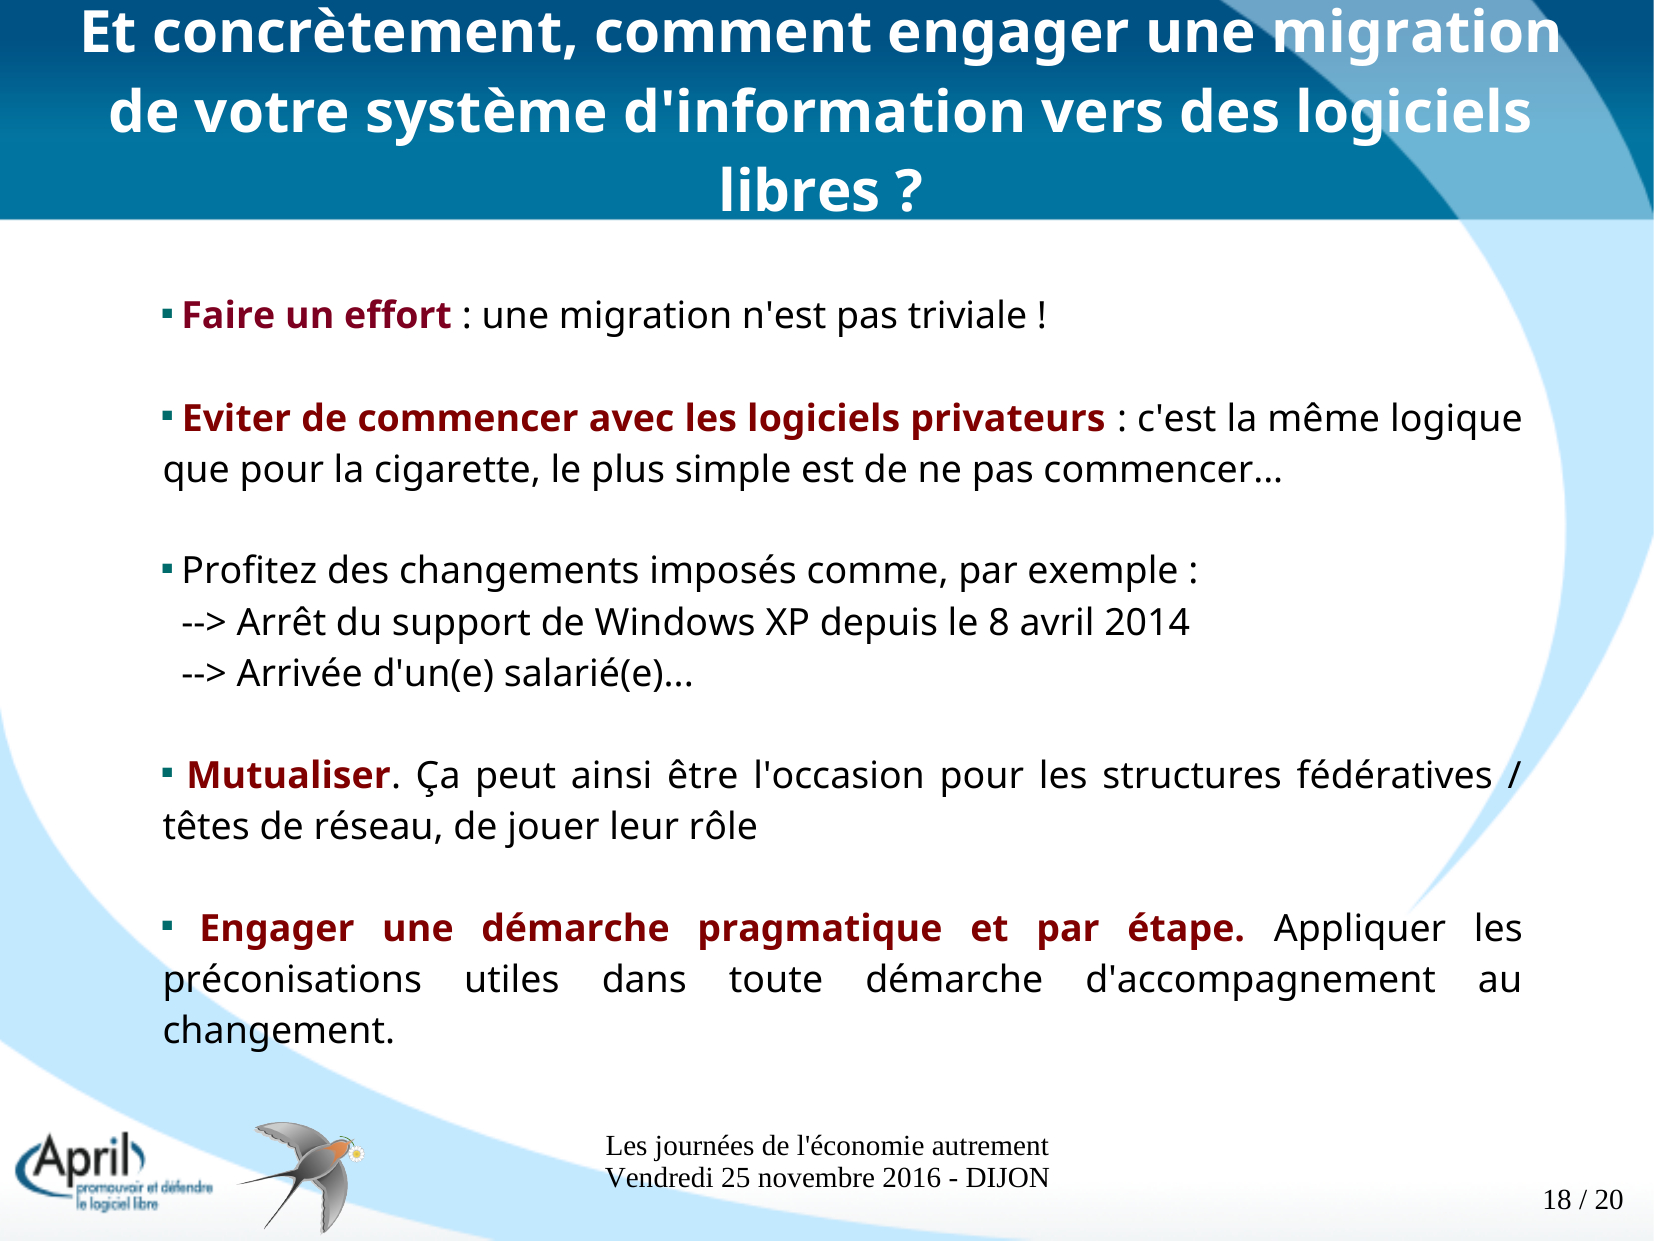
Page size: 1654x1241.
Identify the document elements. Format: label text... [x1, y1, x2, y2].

text_box Faire un effort : une migration n'est pas triviale ! Eviter de commencer avec les logiciels privateurs : c'est la même logique que pour la cigarette, le plus simple est de ne pas commencer... Profitez des changements imposés comme, par exemple : --> Arrêt du support de Windows XP depuis le 8 avril 2014 --> Arrivée d'un(e) salarié(e)... Mutualiser. Ça peut ainsi être l'occasion pour les structures fédératives / têtes de réseau, de jouer leur rôle Engager une démarche pragmatique et par étape. Appliquer les préconisations utiles dans toute démarche d'accompagnement au changement. [147, 281, 1538, 1063]
picture [0, 0, 1654, 1241]
title Et concrètement, comment engager une migration de votre système d'information vers des logiciels libres ? [76, 5, 1566, 213]
